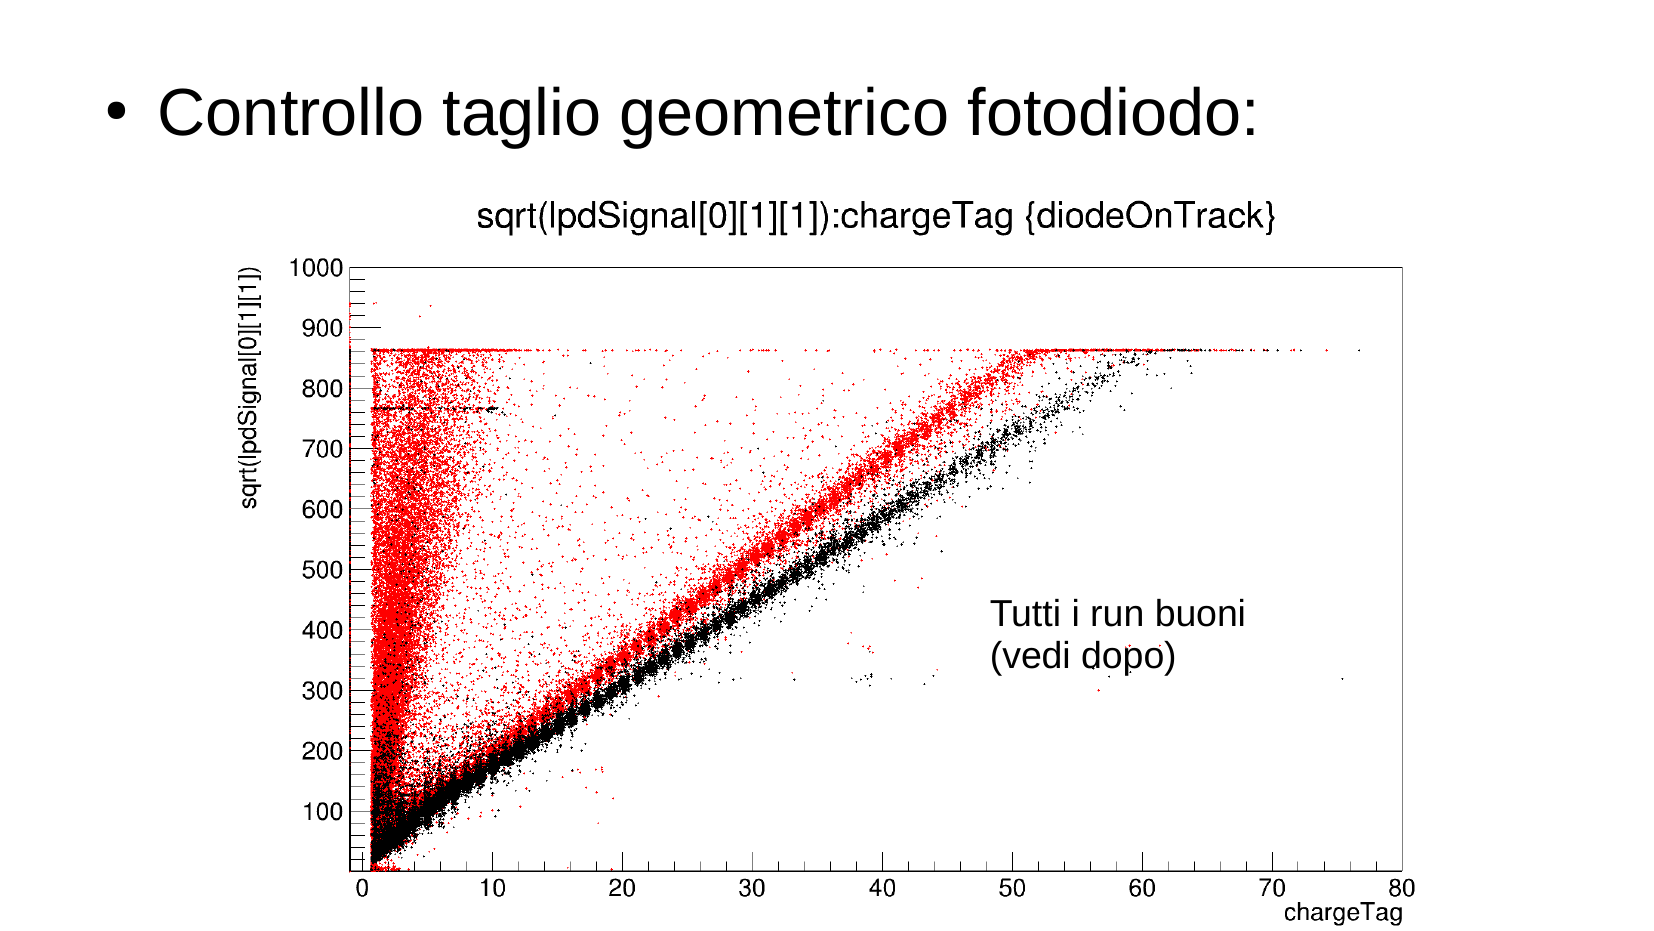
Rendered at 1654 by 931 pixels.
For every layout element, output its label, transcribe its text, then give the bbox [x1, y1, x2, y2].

text_box Tutti i run buoni (vedi dopo) [975, 585, 1471, 691]
picture [229, 197, 1424, 929]
list Controllo taglio geometrico fotodiodo: [86, 75, 1576, 615]
